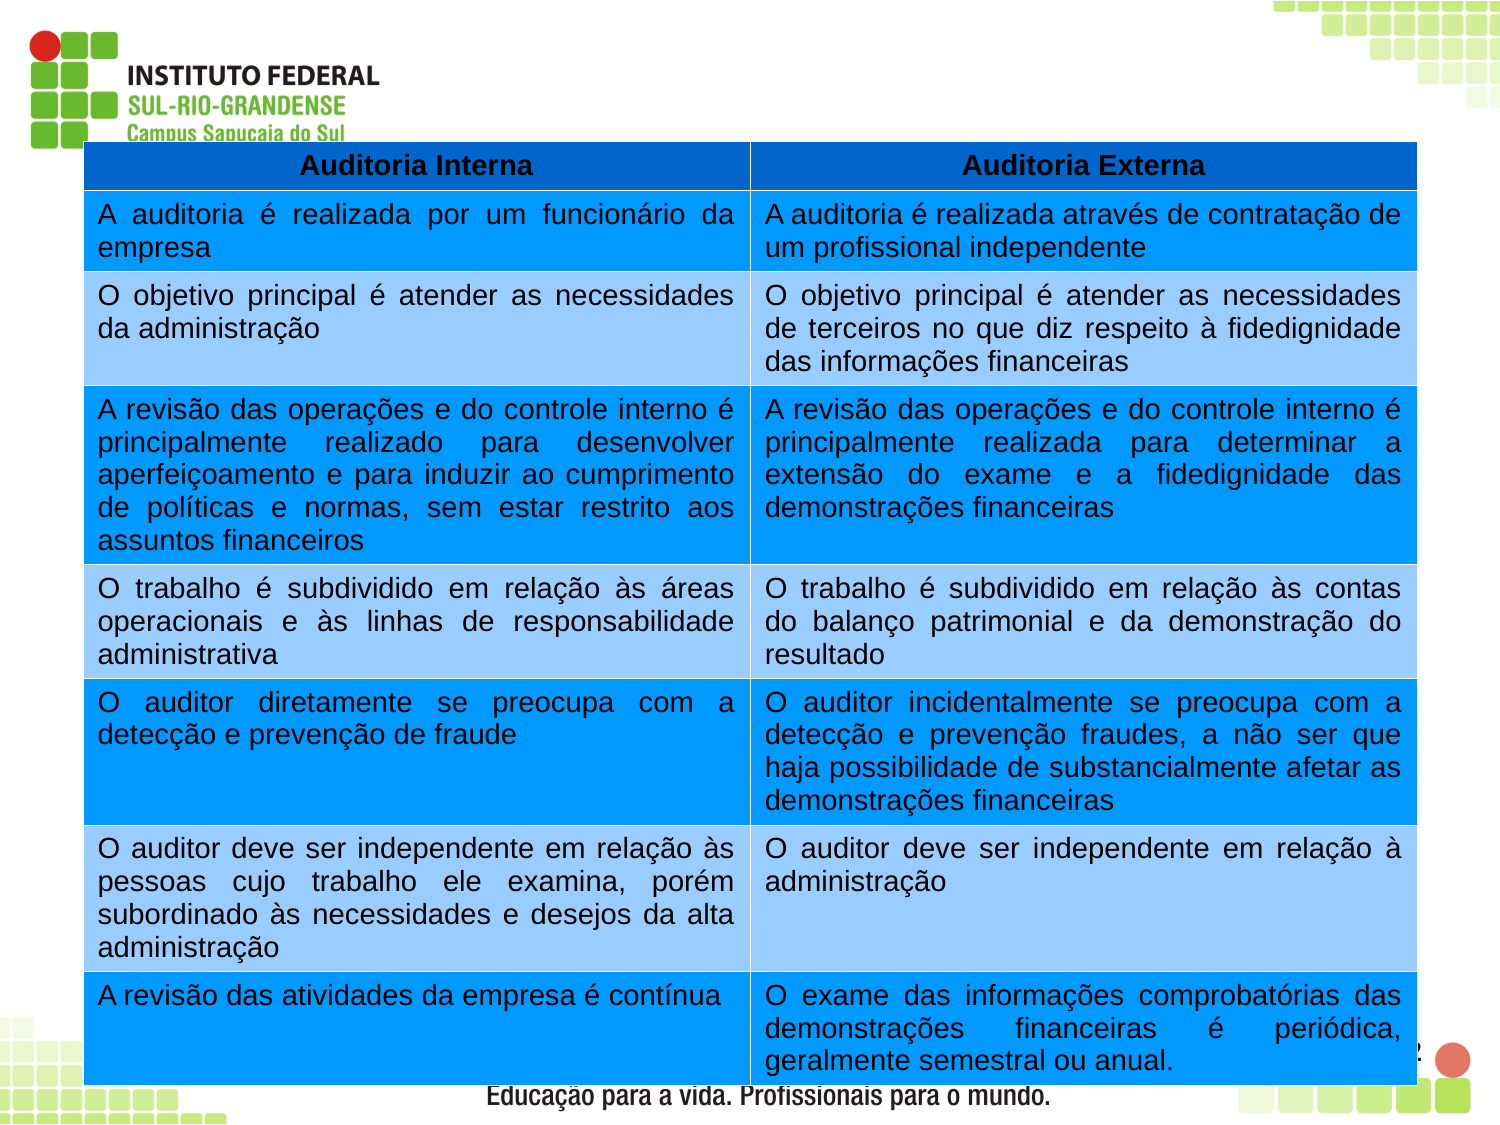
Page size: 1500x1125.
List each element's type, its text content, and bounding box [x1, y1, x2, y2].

picture [0, 1, 1500, 1124]
table_cell O trabalho é subdividido em relação às áreas operacionais e às linhas de responsabilidade administrativa [84, 565, 750, 678]
table_cell O auditor incidentalmente se preocupa com a detecção e prevenção fraudes, a não ser que haja possibilidade de substancialmente afetar as demonstrações financeiras [751, 679, 1417, 825]
table_cell O auditor deve ser independente em relação às pessoas cujo trabalho ele examina, porém subordinado às necessidades e desejos da alta administração [84, 826, 750, 971]
table_cell A revisão das operações e do controle interno é principalmente realizado para desenvolver aperfeiçoamento e para induzir ao cumprimento de políticas e normas, sem estar restrito aos assuntos financeiros [84, 386, 750, 564]
table_header Auditoria Externa [751, 142, 1417, 190]
table_cell O trabalho é subdividido em relação às contas do balanço patrimonial e da demonstração do resultado [751, 565, 1417, 678]
table_cell O objetivo principal é atender as necessidades da administração [84, 272, 750, 385]
table_cell A auditoria é realizada através de contratação de um profissional independente [751, 191, 1417, 271]
table_cell A revisão das operações e do controle interno é principalmente realizada para determinar a extensão do exame e a fidedignidade das demonstrações financeiras [751, 386, 1417, 564]
table_cell O objetivo principal é atender as necessidades de terceiros no que diz respeito à fidedignidade das informações financeiras [751, 272, 1417, 385]
table_cell O exame das informações comprobatórias das demonstrações financeiras é periódica, geralmente semestral ou anual. [751, 972, 1417, 1085]
table_cell A revisão das atividades da empresa é contínua [84, 972, 750, 1085]
table_header Auditoria Interna [84, 142, 750, 190]
table_cell O auditor deve ser independente em relação à administração [751, 826, 1417, 971]
table_cell O auditor diretamente se preocupa com a detecção e prevenção de fraude [84, 679, 750, 825]
table_cell A auditoria é realizada por um funcionário da empresa [84, 191, 750, 271]
